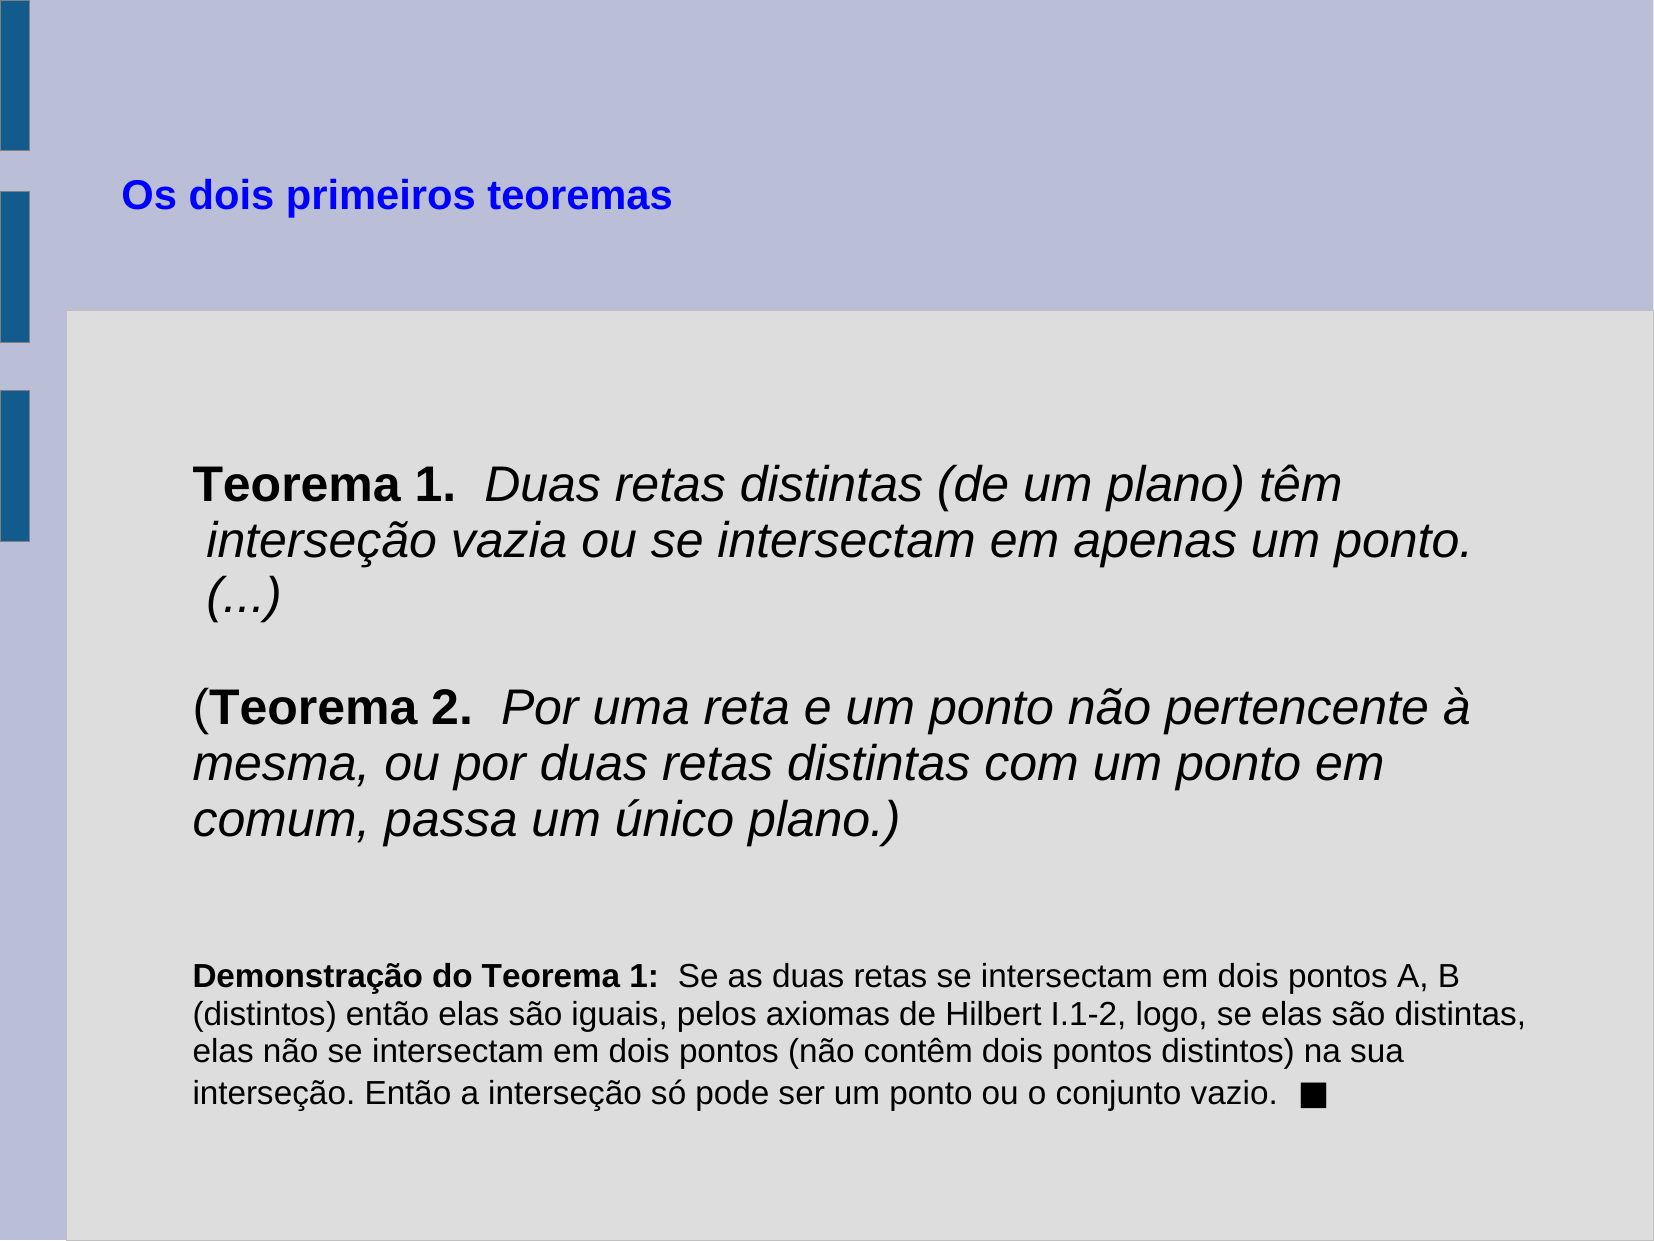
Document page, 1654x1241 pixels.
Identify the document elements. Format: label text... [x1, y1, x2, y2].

title Os dois primeiros teoremas [121, 91, 1534, 299]
list Teorema 1. Duas retas distintas (de um plano) têm interseção vazia ou se intersectam em apenas um ponto. (...) (Teorema 2. Por uma reta e um ponto não pertencente à mesma, ou por duas retas distintas com um ponto em comum, passa um único plano.) Demonstração do Teorema 1: Se as duas retas se intersectam em dois pontos A, B (distintos) então elas são iguais, pelos axiomas de Hilbert I.1-2, logo, se elas são distintas, elas não se intersectam em dois pontos (não contêm dois pontos distintos) na sua interseção. Então a interseção só pode ser um ponto ou o conjunto vazio. ■ [121, 344, 1534, 1127]
